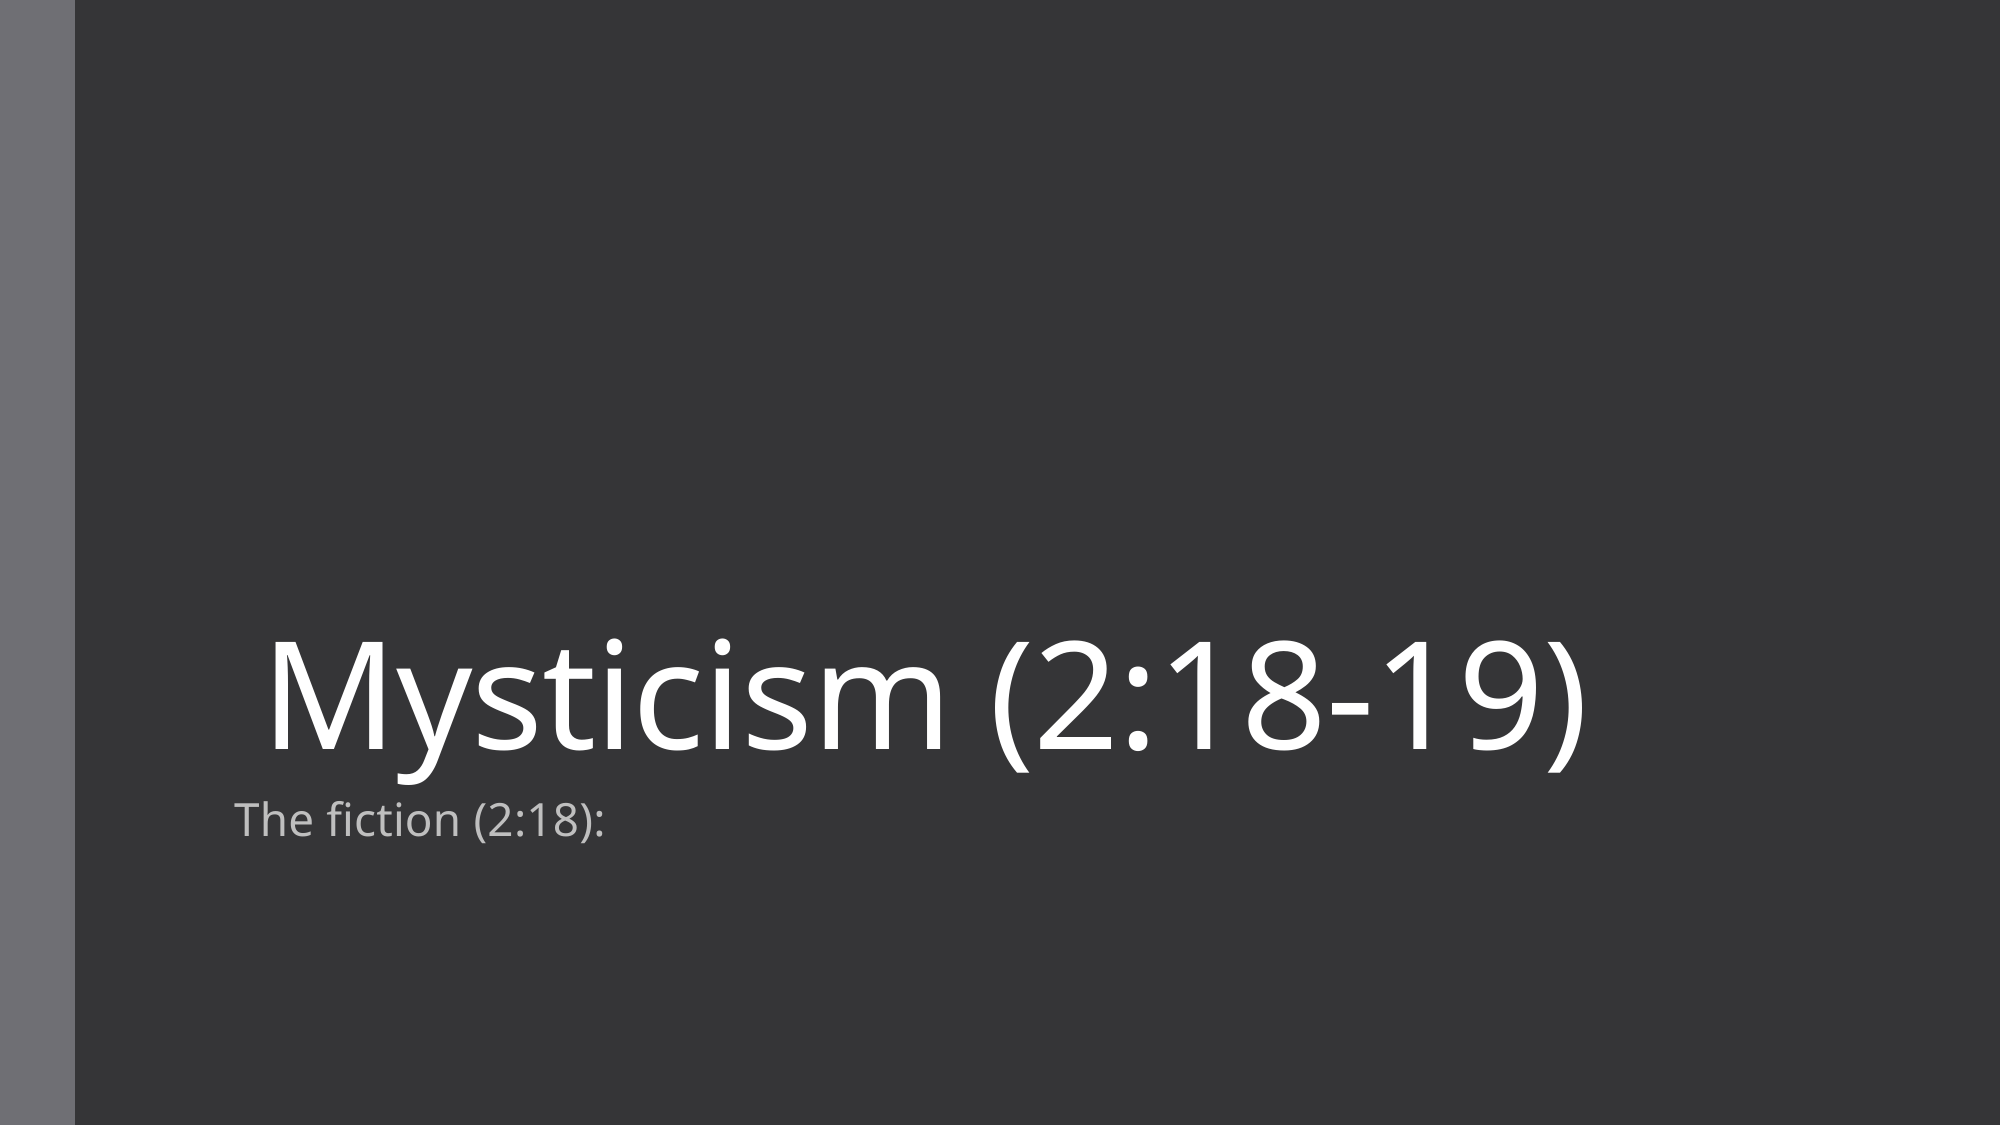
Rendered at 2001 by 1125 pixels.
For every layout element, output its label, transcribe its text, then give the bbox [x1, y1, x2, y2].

title Mysticism (2:18-19) [206, 124, 1752, 787]
subtitle The fiction (2:18): [206, 787, 1752, 1066]
